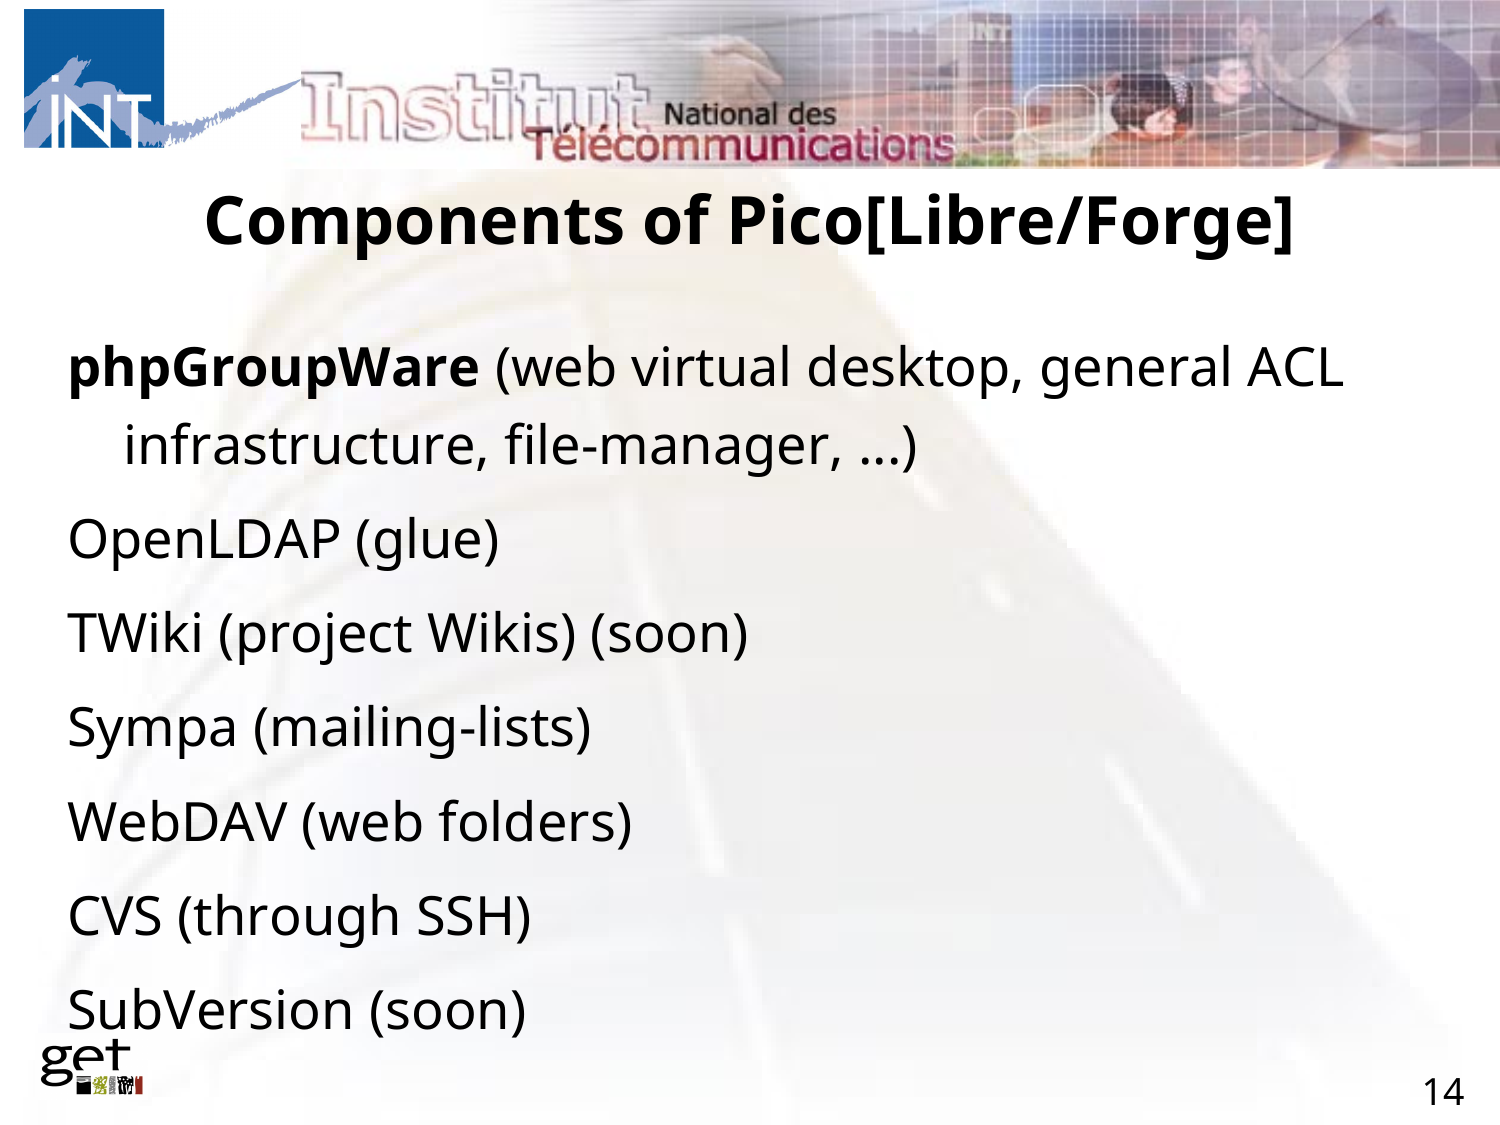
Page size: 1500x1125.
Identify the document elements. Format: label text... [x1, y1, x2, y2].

list phpGroupWare (web virtual desktop, general ACL infrastructure, file-manager, ...) OpenLDAP (glue) TWiki (project Wikis) (soon) Sympa (mailing-lists) WebDAV (web folders) CVS (through SSH) SubVersion (soon) [67, 324, 1418, 1032]
picture [0, 0, 1500, 1125]
title Components of Pico[Libre/Forge] [75, 156, 1425, 276]
